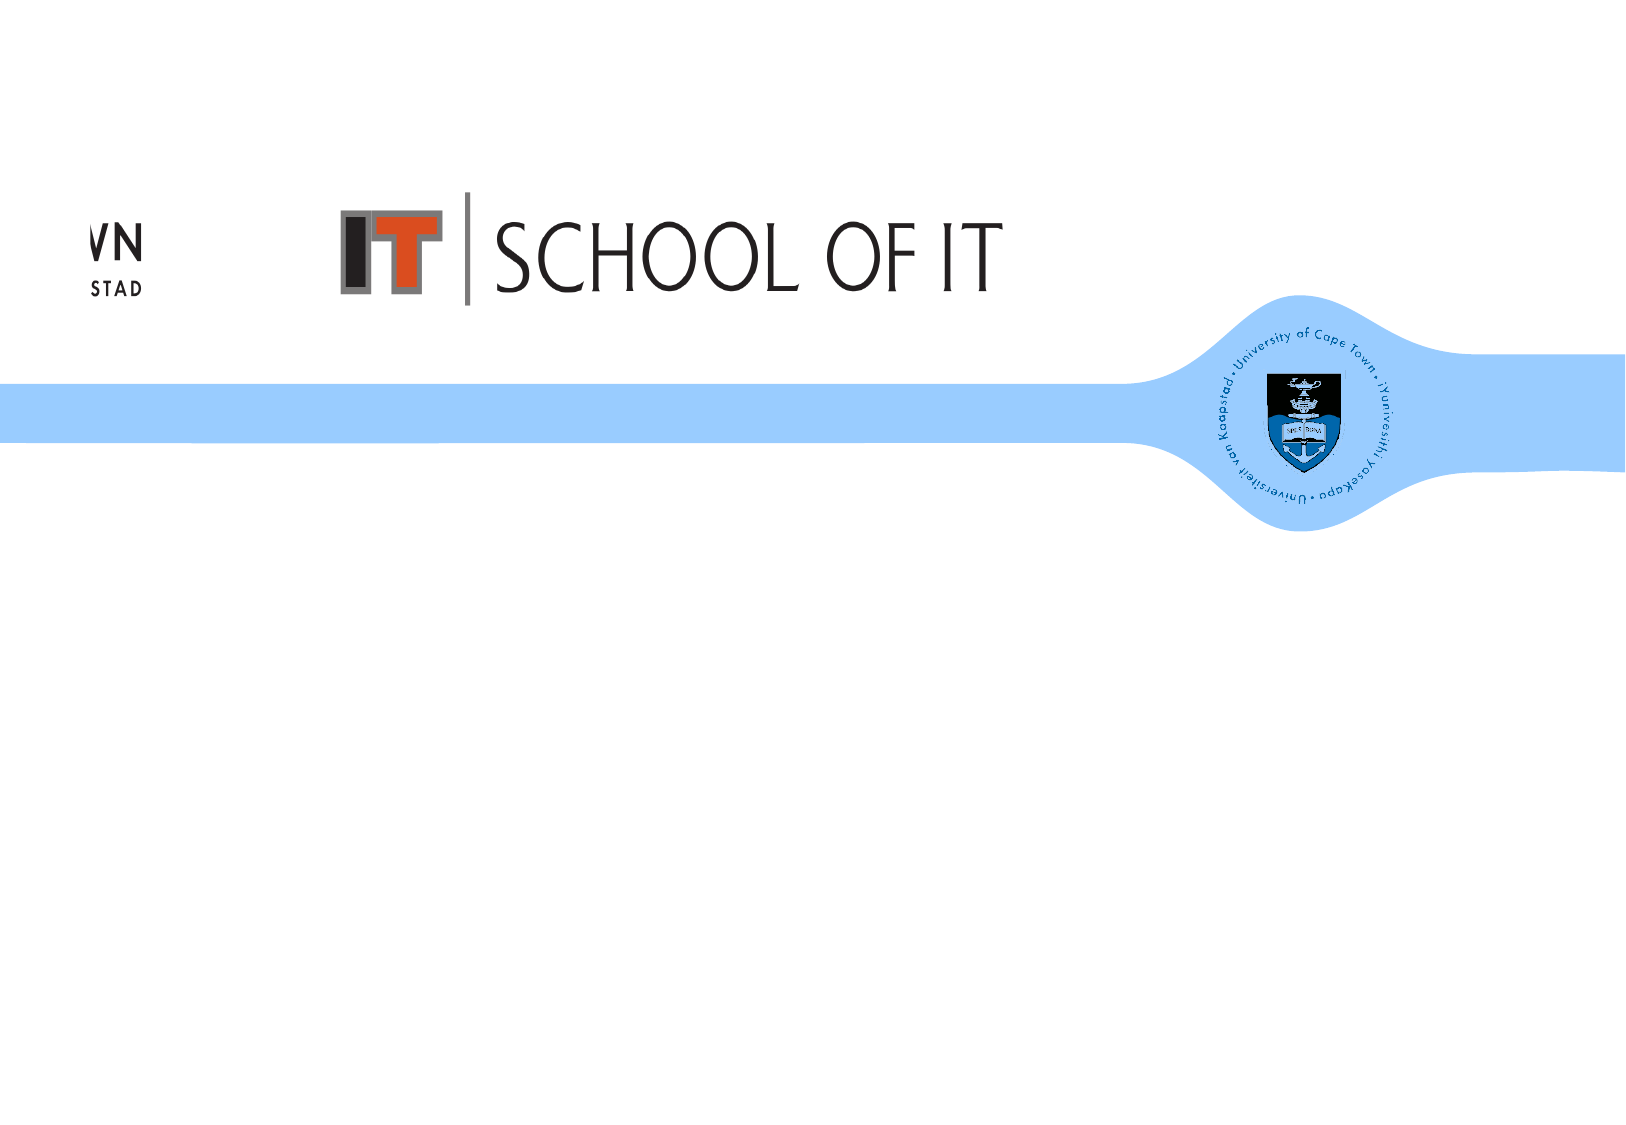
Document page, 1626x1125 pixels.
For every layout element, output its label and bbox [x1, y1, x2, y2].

picture [1178, 305, 1416, 527]
picture [90, 173, 1036, 353]
